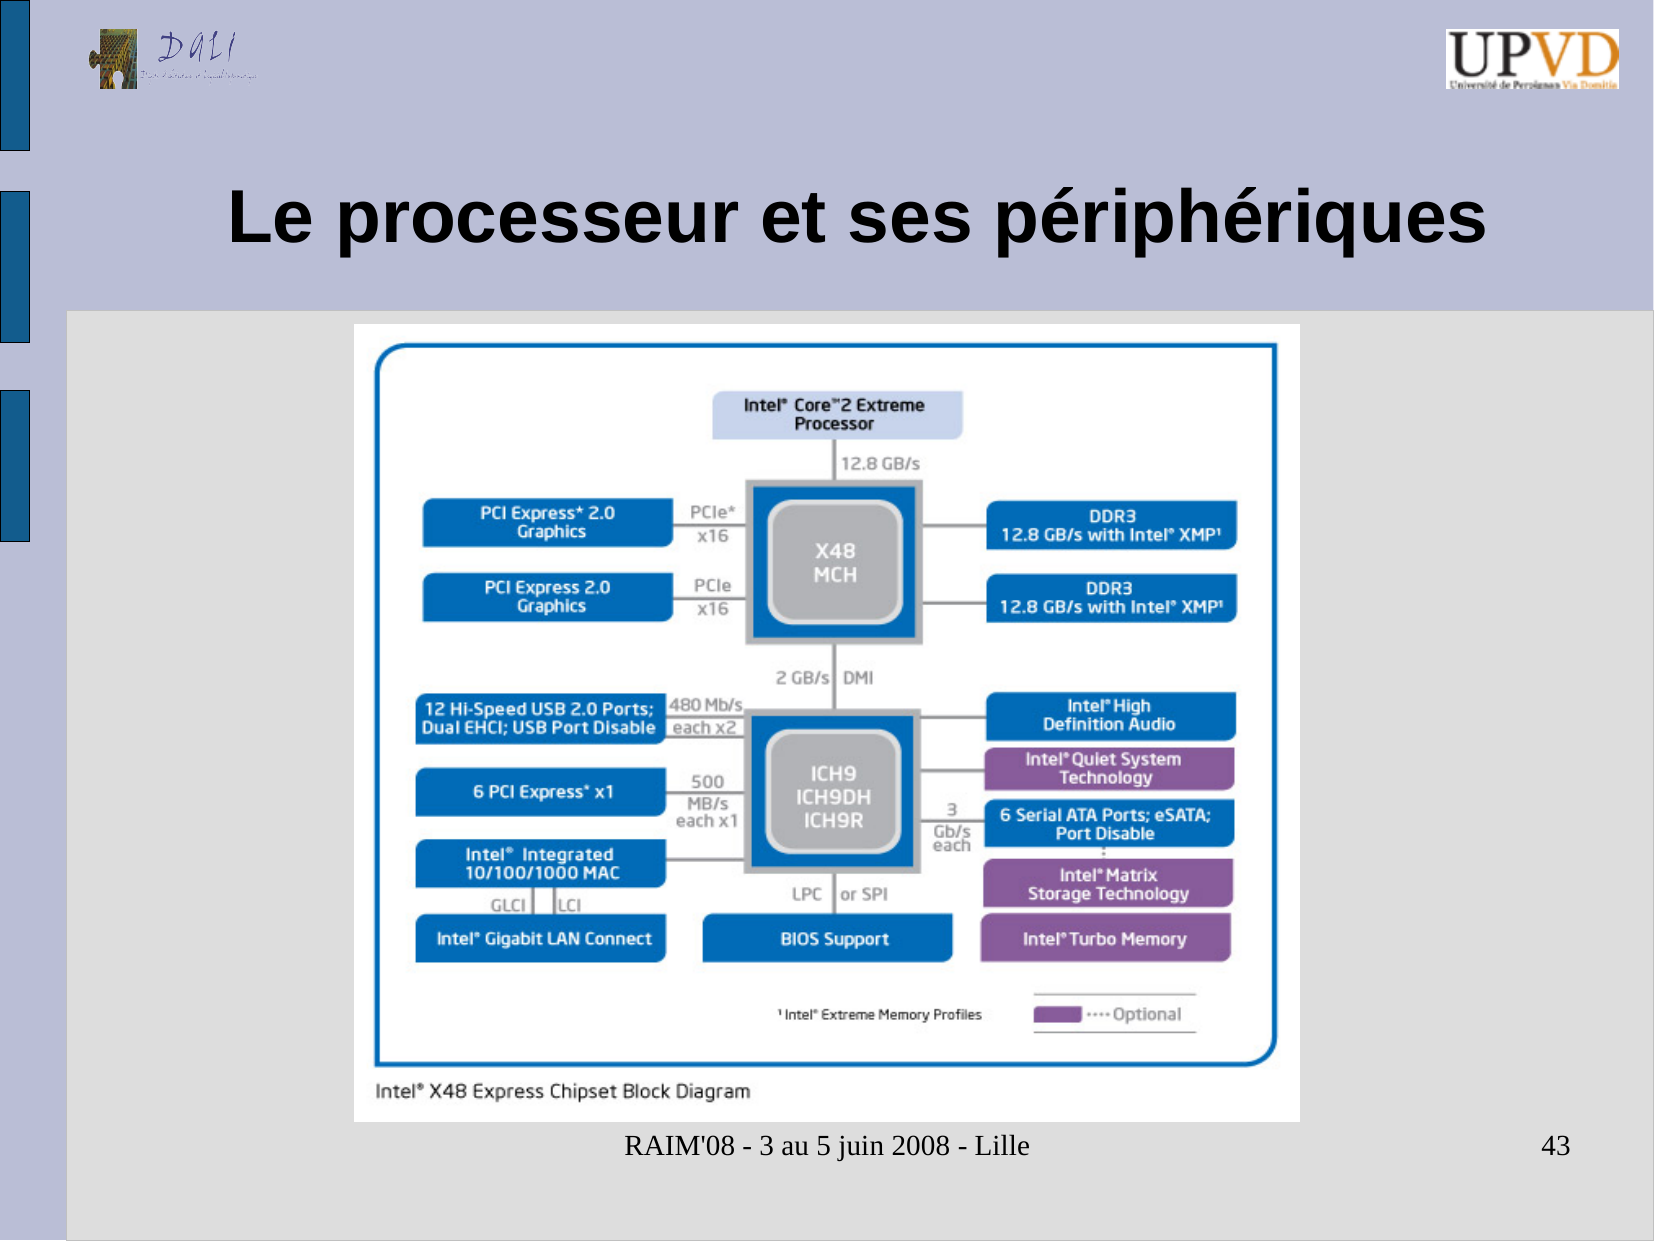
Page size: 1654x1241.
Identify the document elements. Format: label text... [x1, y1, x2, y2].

picture [88, 29, 261, 89]
text_box Le processeur et ses périphériques [212, 166, 1505, 266]
picture [1446, 29, 1619, 89]
picture [354, 324, 1300, 1123]
